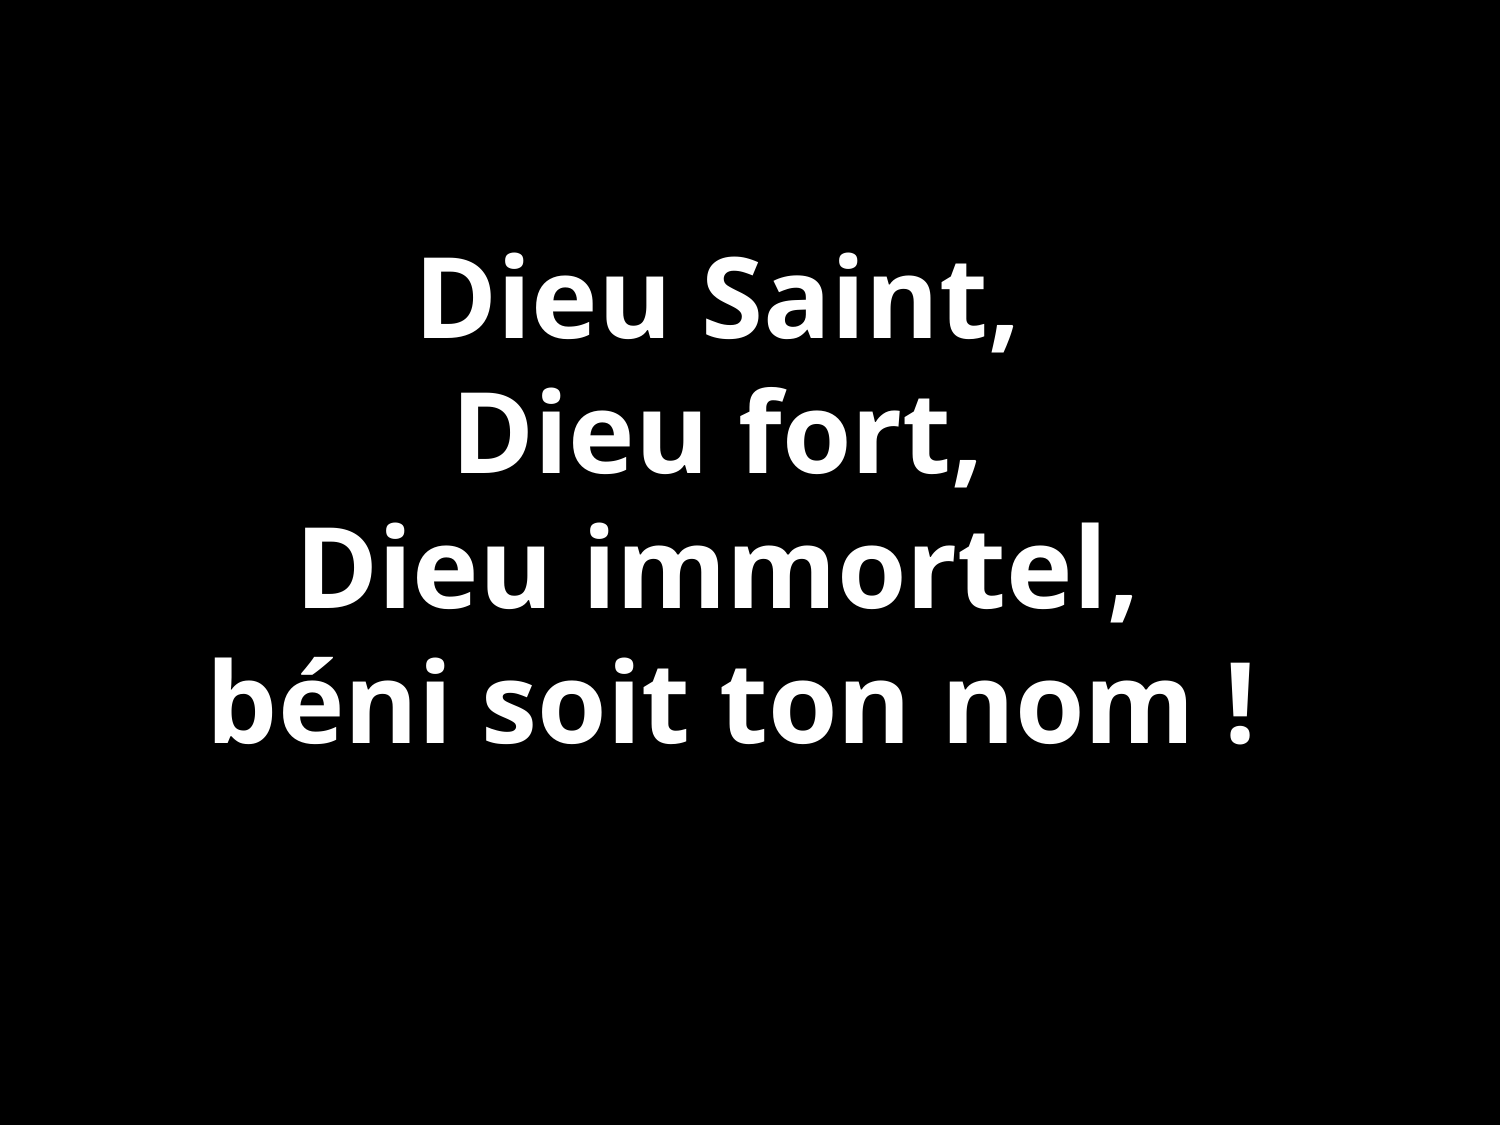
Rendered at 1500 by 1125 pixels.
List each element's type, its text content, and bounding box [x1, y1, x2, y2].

text_box Dieu Saint, Dieu fort, Dieu immortel, béni soit ton nom ! [322, 542, 354, 591]
text_box Dieu Saint, Dieu fort, Dieu immortel, béni soit ton nom ! [41, 66, 1424, 591]
